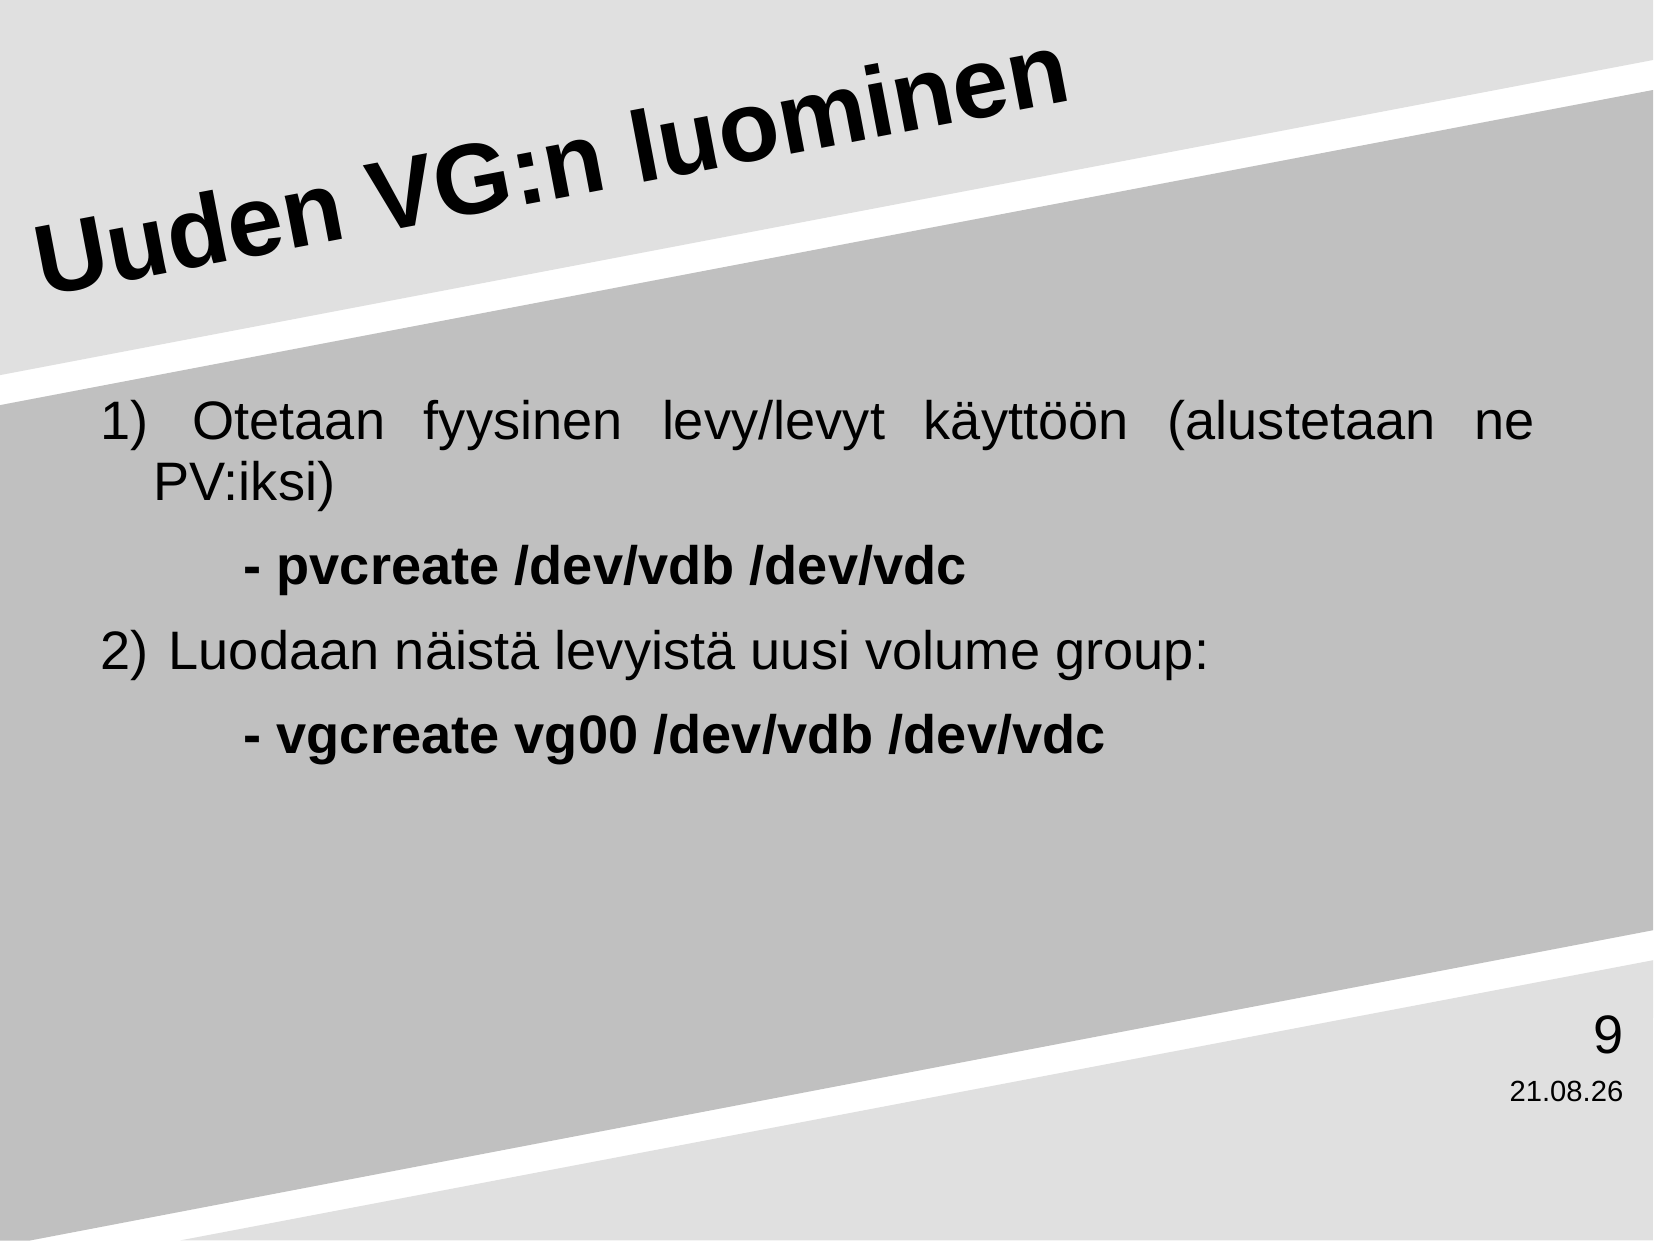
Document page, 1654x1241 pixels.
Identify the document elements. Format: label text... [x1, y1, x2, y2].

list Otetaan fyysinen levy/levyt käyttöön (alustetaan ne PV:iksi) - pvcreate /dev/vdb /dev/vdc Luodaan näistä levyistä uusi volume group: - vgcreate vg00 /dev/vdb /dev/vdc [82, 390, 1538, 1036]
title Uuden VG:n luominen [17, 0, 1518, 365]
